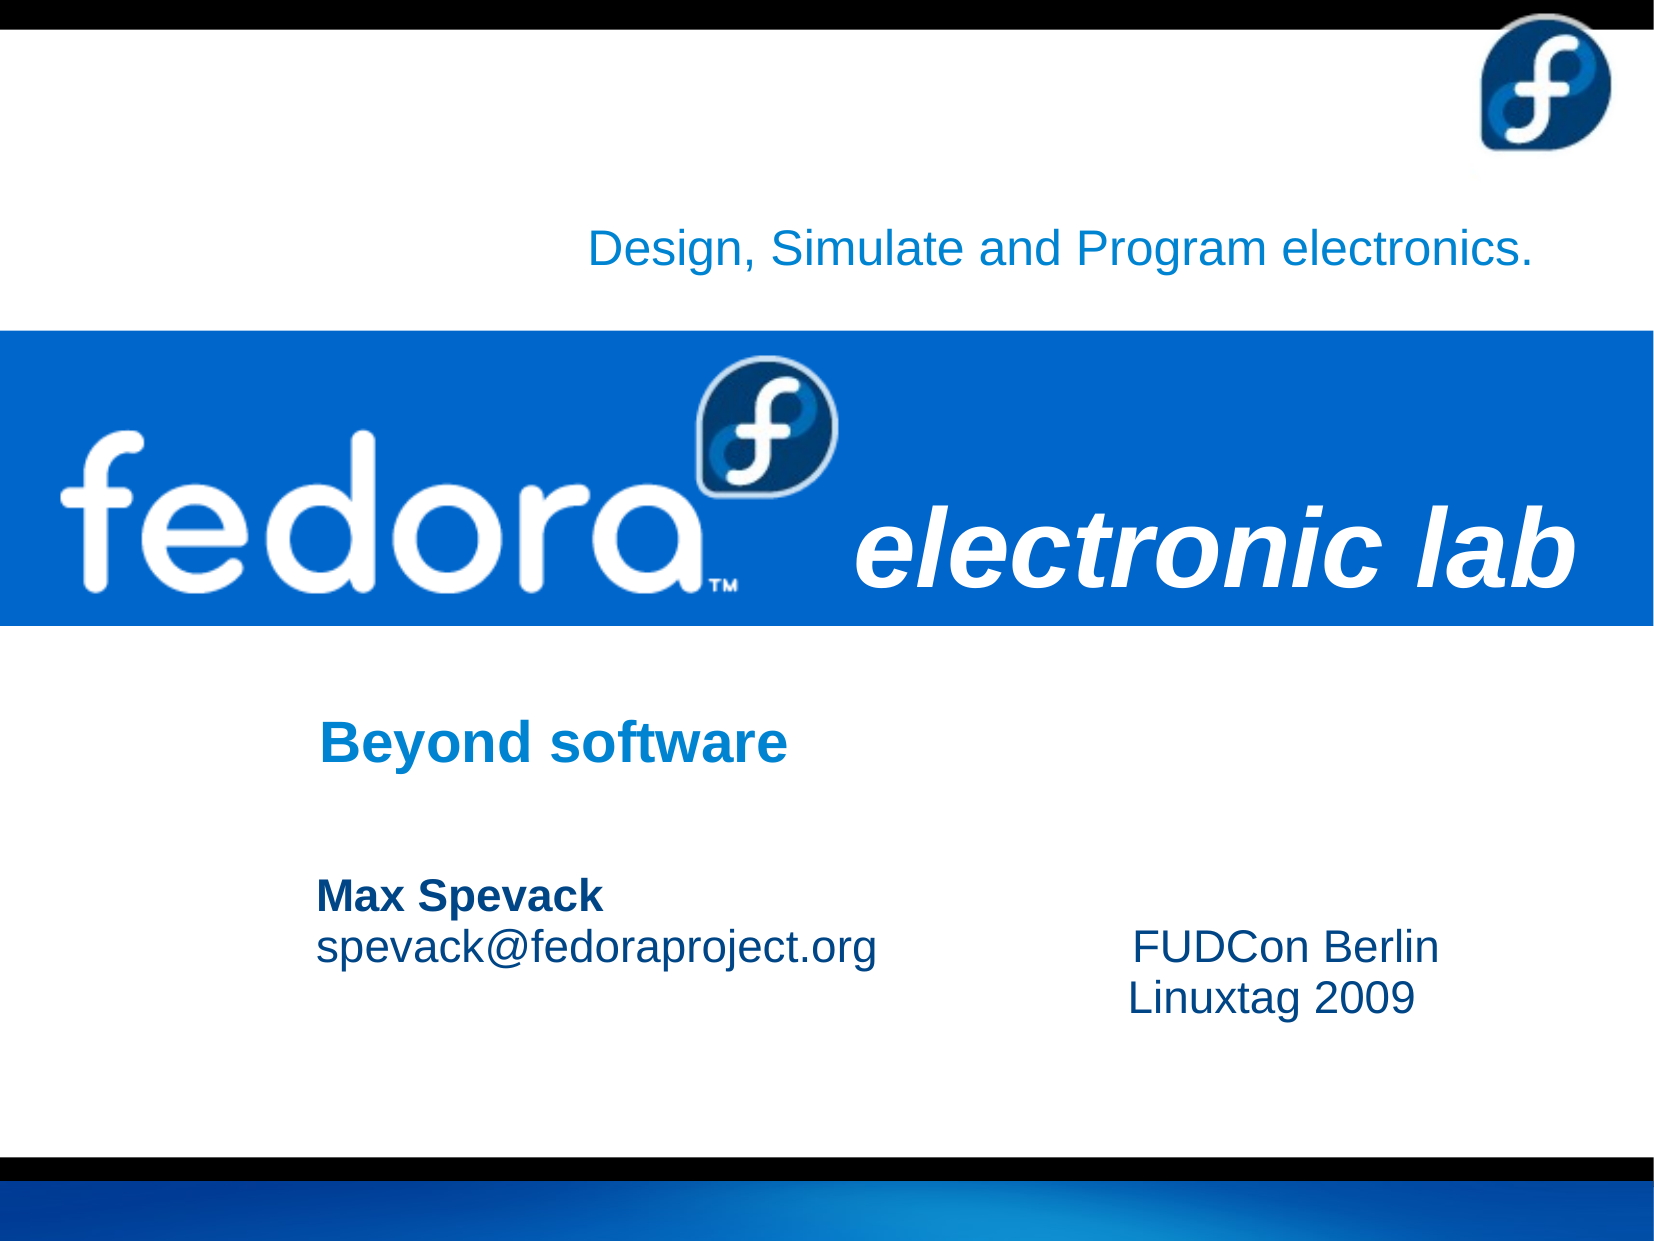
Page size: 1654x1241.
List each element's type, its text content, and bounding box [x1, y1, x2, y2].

picture [0, 1181, 1654, 1241]
text_box electronic lab [838, 478, 1594, 619]
text_box Beyond software [304, 702, 805, 783]
text_box Design, Simulate and Program electronics. [572, 212, 1550, 284]
picture [59, 354, 843, 596]
picture [838, 12, 1622, 254]
text_box Max Spevack spevack@fedoraproject.org FUDCon Berlin Linuxtag 2009 [301, 862, 1454, 1031]
text_box [0, 330, 1654, 626]
